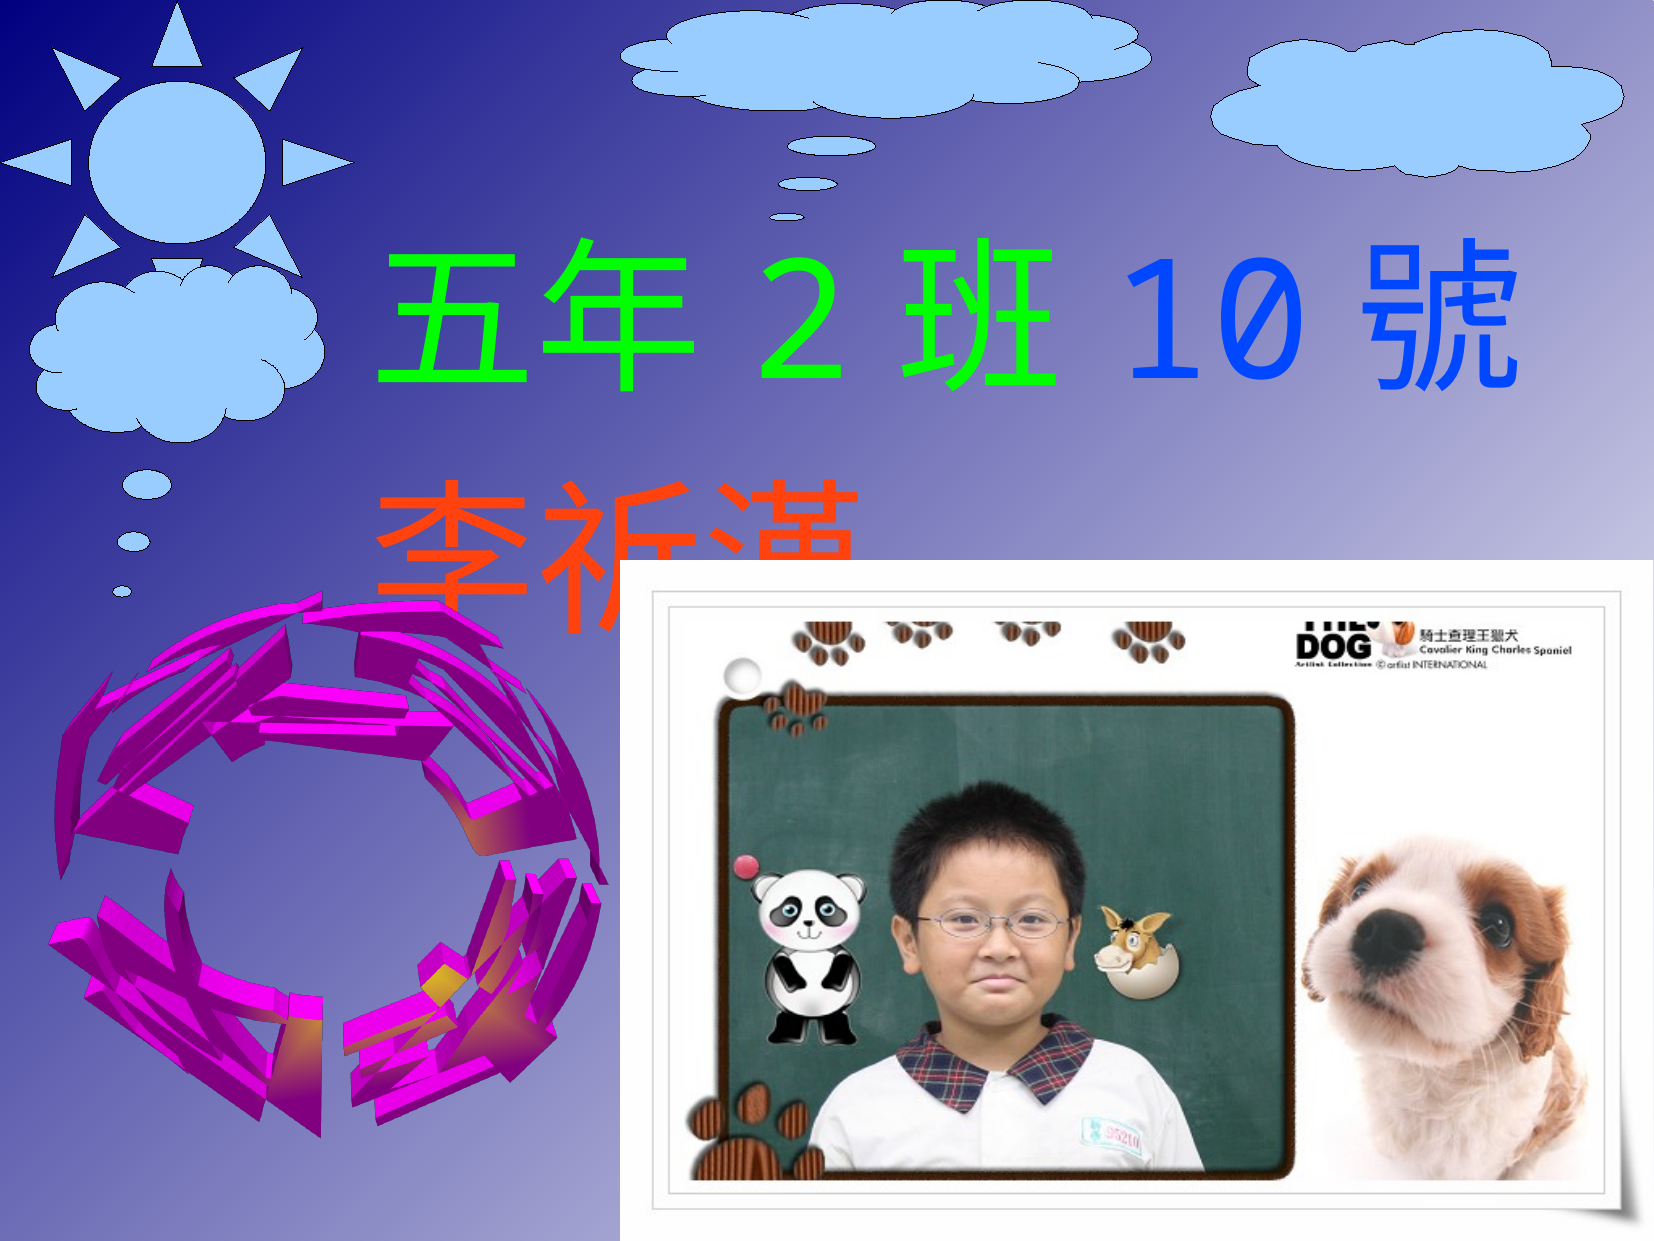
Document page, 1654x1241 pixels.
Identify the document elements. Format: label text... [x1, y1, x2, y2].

picture [620, 560, 1654, 1241]
text_box [778, 177, 838, 191]
text_box [151, 0, 203, 67]
text_box [233, 47, 303, 111]
text_box [122, 469, 172, 500]
text_box [282, 139, 355, 186]
text_box 五年2班10號李祈漢 [354, 177, 1565, 593]
text_box [0, 139, 72, 186]
text_box [29, 258, 325, 443]
text_box [787, 136, 876, 156]
text_box [51, 214, 121, 278]
text_box [620, 0, 1152, 119]
text_box [88, 81, 266, 244]
text_box [117, 531, 151, 552]
text_box [112, 585, 132, 598]
text_box [1210, 29, 1625, 178]
text_box [769, 213, 805, 221]
text_box [233, 214, 303, 278]
text_box [51, 47, 121, 111]
